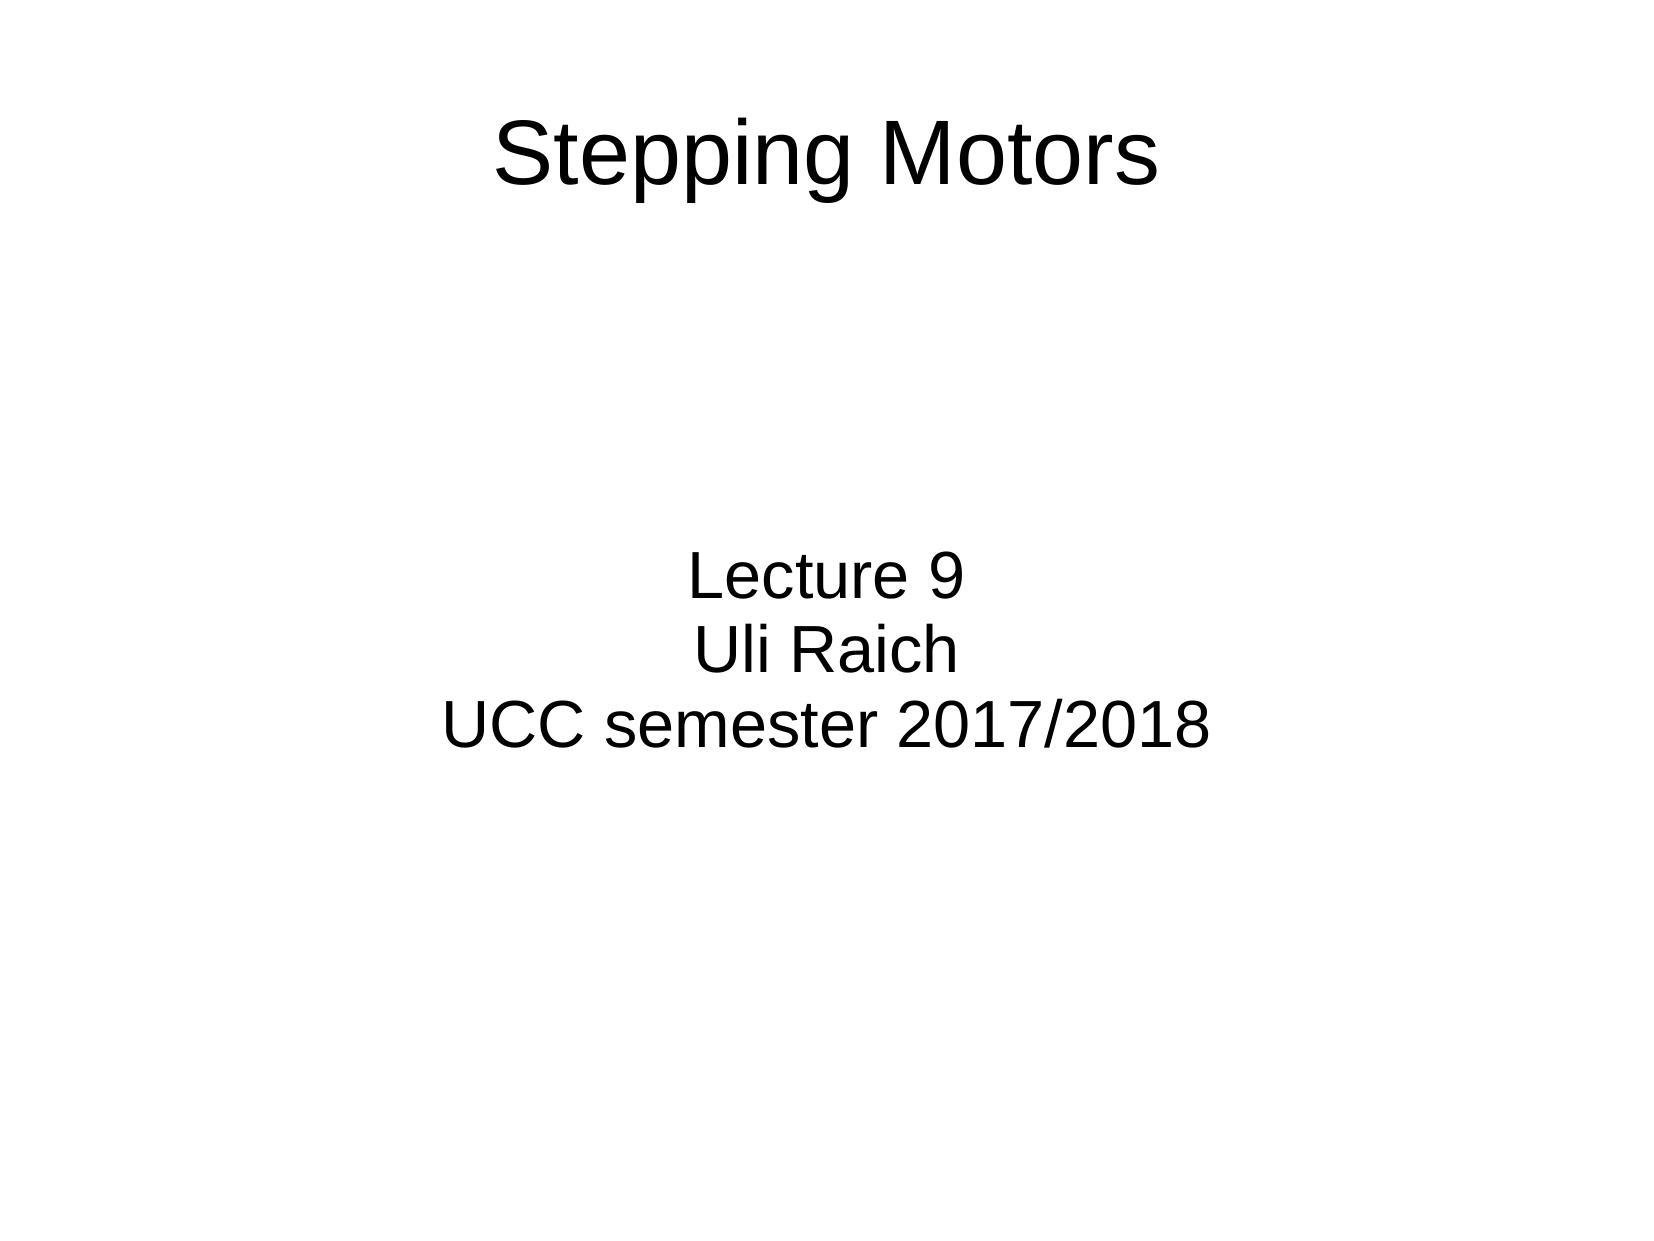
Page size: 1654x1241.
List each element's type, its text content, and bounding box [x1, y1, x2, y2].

title Stepping Motors [82, 49, 1571, 257]
subtitle Lecture 9 Uli Raich UCC semester 2017/2018 [82, 290, 1571, 1010]
